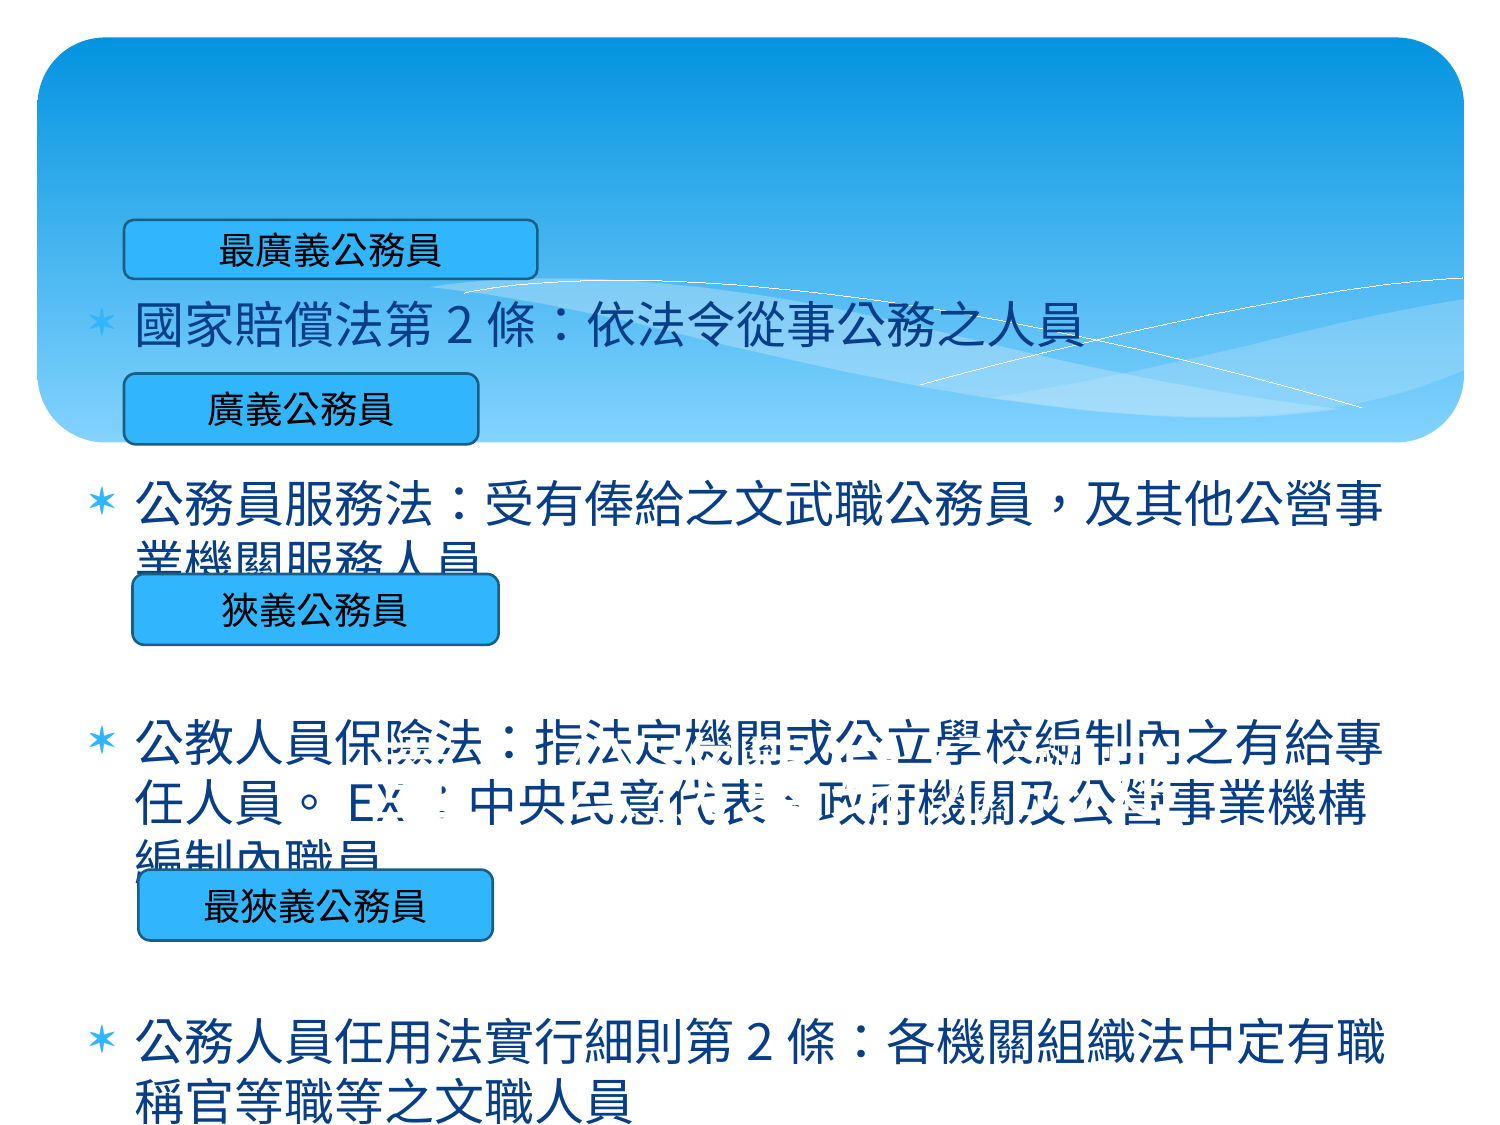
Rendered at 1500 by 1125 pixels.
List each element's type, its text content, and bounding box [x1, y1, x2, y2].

text_box 最廣義公務員 [123, 219, 538, 279]
list 國家賠償法第2條：依法令從事公務之人員 公務員服務法：受有俸給之文武職公務員，及其他公營事業機關服務人員 公教人員保險法：指法定機關或公立學校編制內之有給專任人員。EX：中央民意代表、政府機關及公營事業機構編制內職員 公務人員任用法實行細則第2條：各機關組織法中定有職稱官等職等之文職人員 [75, 196, 1425, 1094]
text_box 最狹義公務員 [138, 869, 493, 941]
text_box 狹義公務員 [132, 573, 499, 645]
text_box 廣義公務員 [123, 373, 479, 445]
title 壹、公務員身分認定 [138, 54, 1425, 233]
